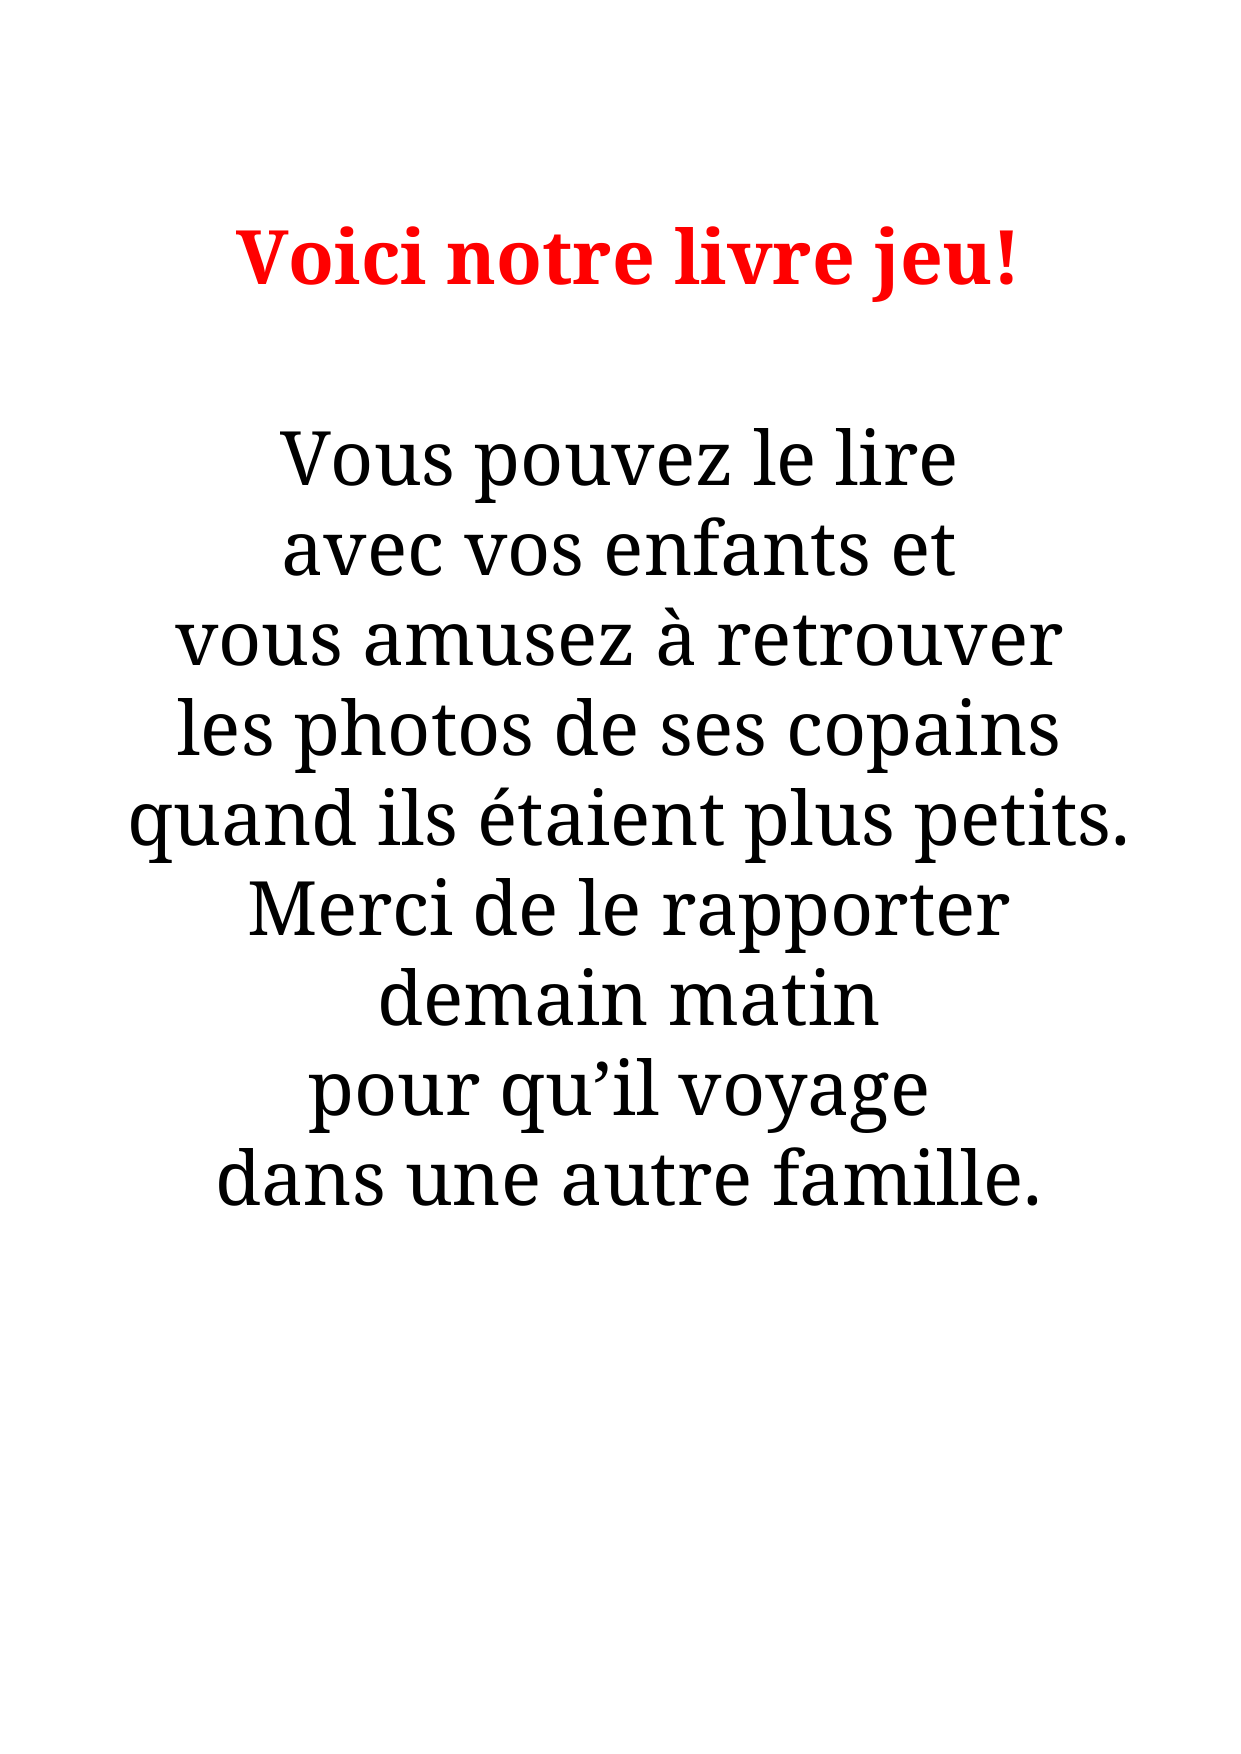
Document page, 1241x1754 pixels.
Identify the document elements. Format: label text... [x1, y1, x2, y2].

text_box Voici notre livre jeu! Vous pouvez le lire avec vos enfants et vous amusez à retrouver les photos de ses copains quand ils étaient plus petits. Merci de le rapporter demain matin pour qu’il voyage dans une autre famille. [57, 203, 1202, 1597]
